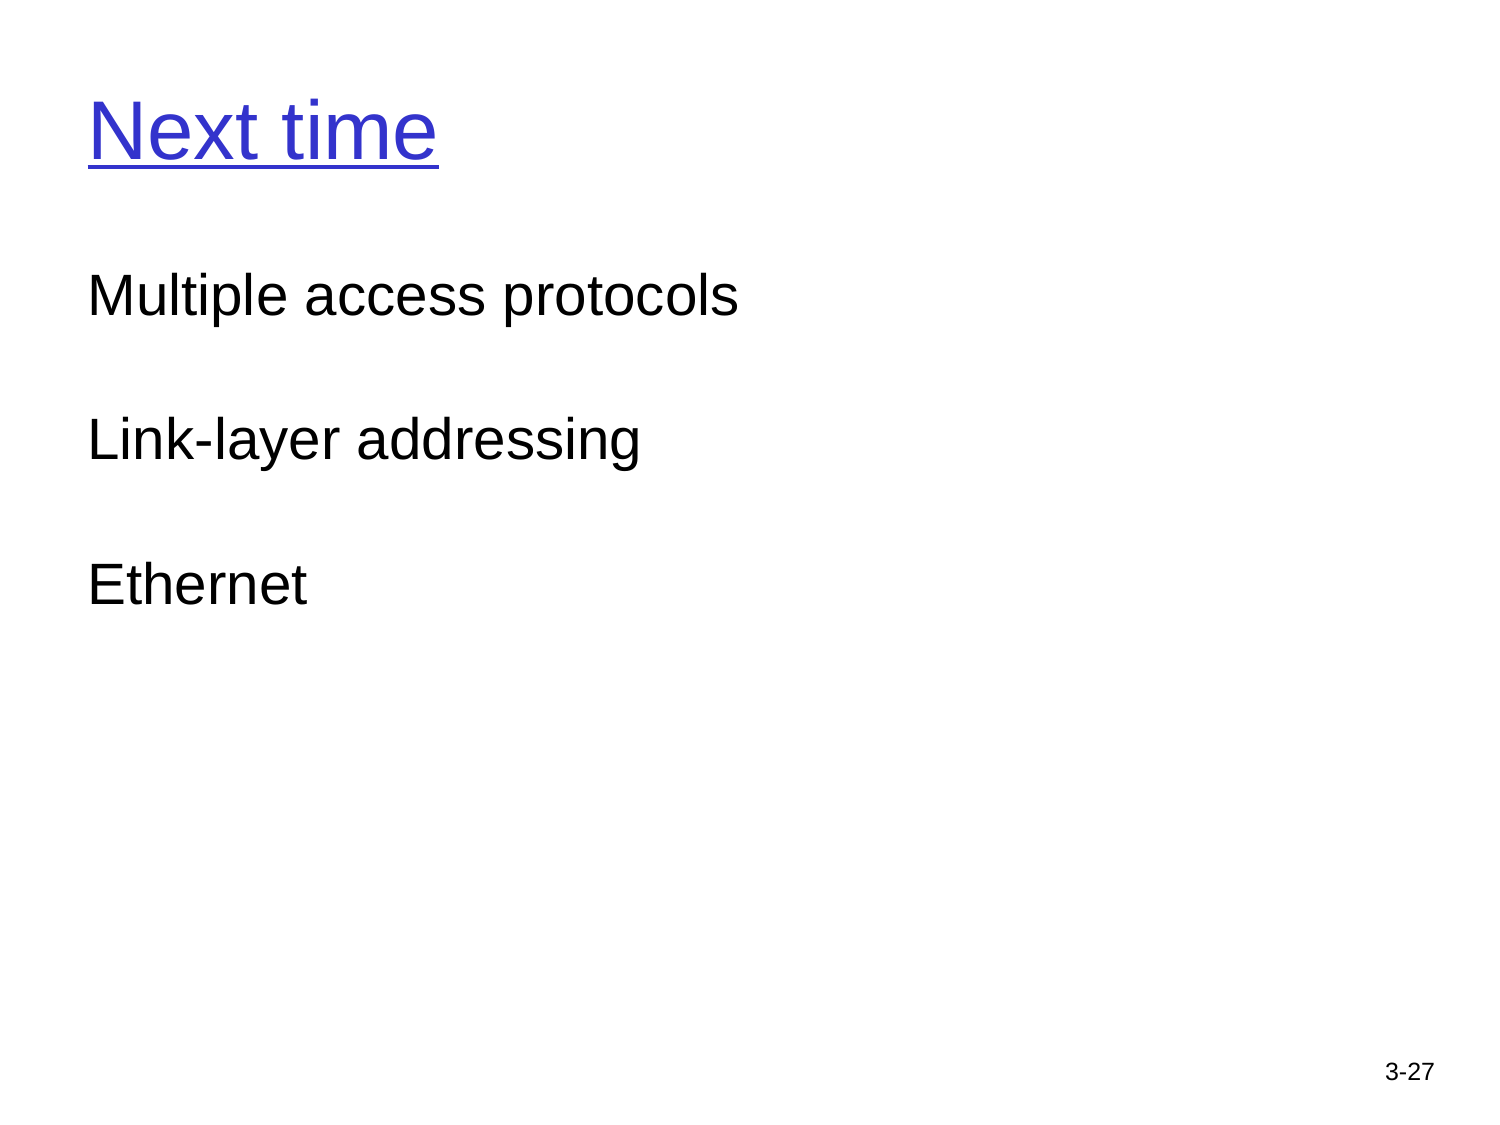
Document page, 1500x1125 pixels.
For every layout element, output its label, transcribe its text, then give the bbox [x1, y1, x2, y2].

title Next time [87, 23, 1363, 239]
list Multiple access protocols Link-layer addressing Ethernet [87, 262, 1363, 1026]
